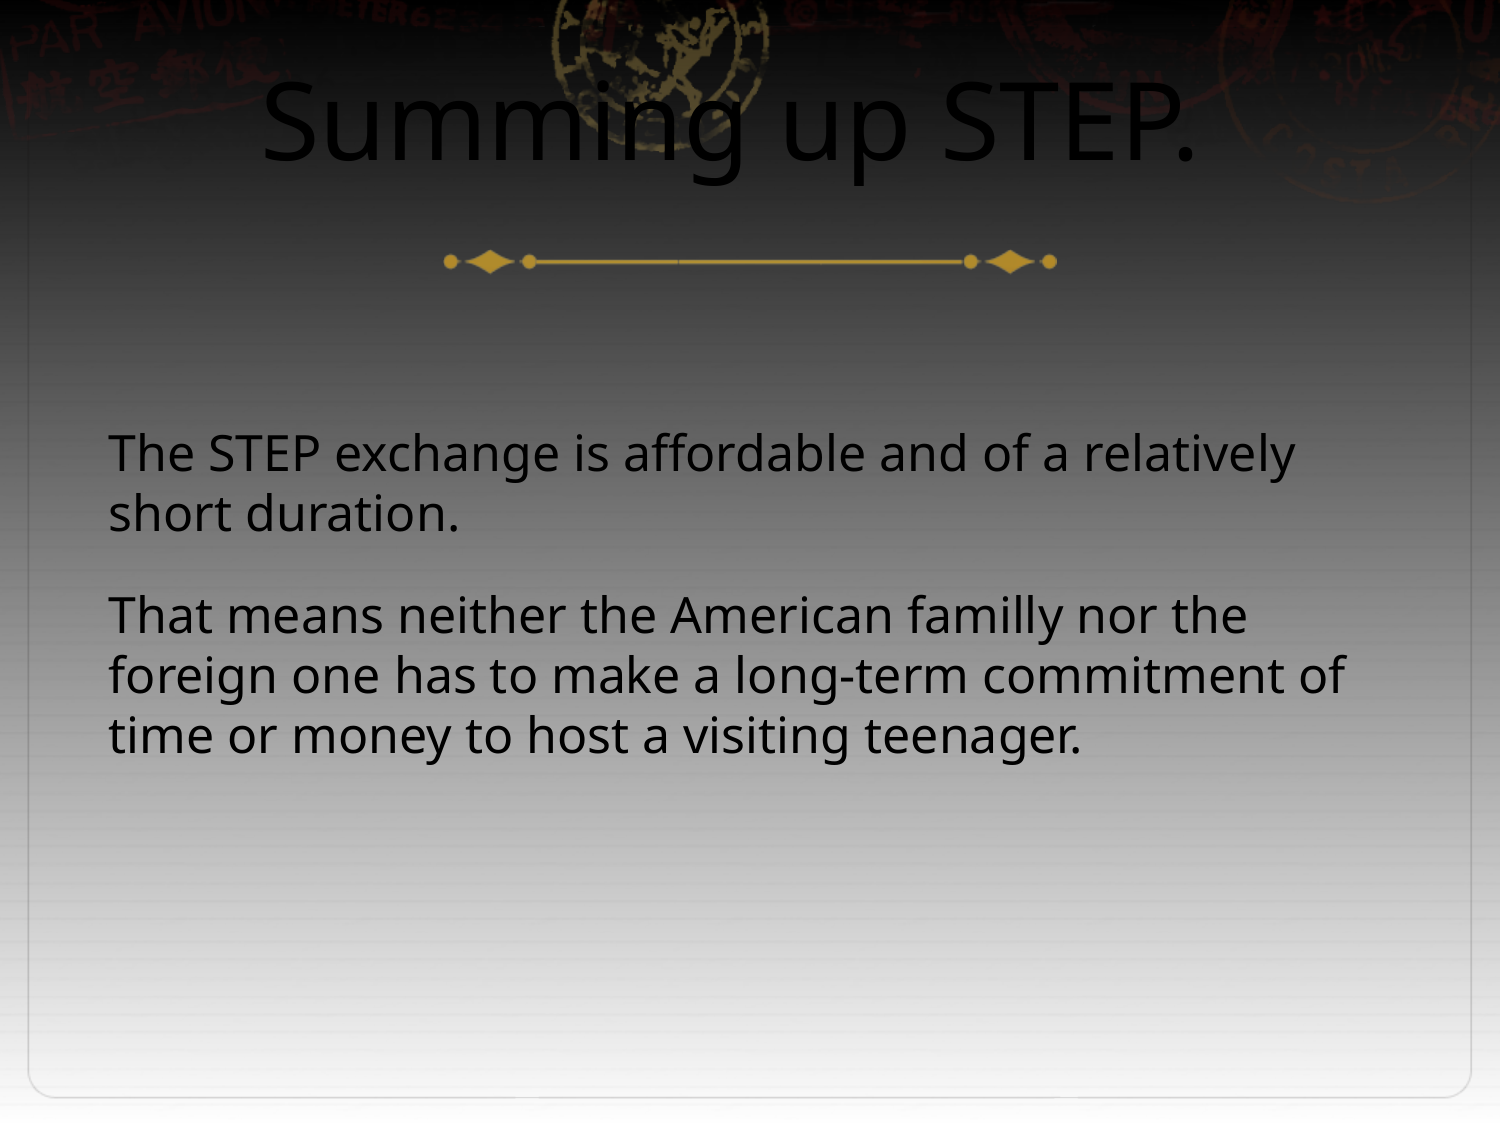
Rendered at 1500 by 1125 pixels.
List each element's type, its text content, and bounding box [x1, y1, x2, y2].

picture [0, 0, 1500, 1125]
list The STEP exchange is affordable and of a relatively short duration. That means neither the American familly nor the foreign one has to make a long-term commitment of time or money to host a visiting teenager. [93, 312, 1407, 988]
title Summing up STEP. [74, 45, 1387, 233]
